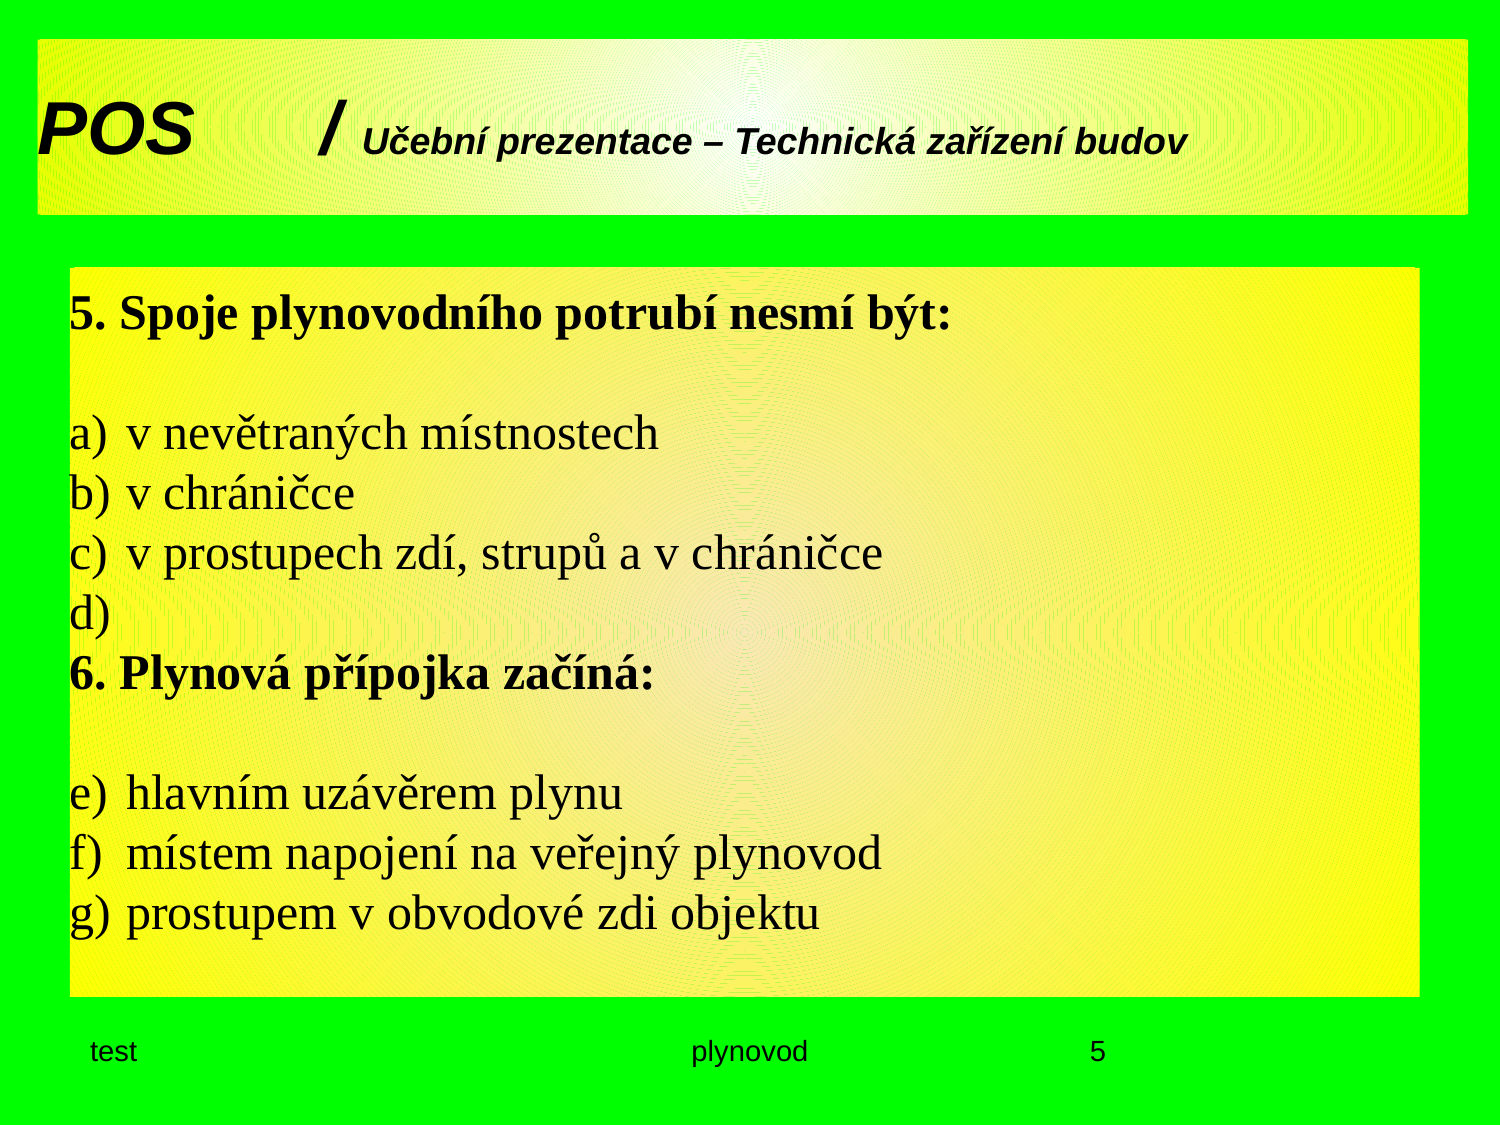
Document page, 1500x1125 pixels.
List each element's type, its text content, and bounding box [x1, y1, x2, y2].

text_box test [75, 1024, 426, 1103]
text_box POS / Učební prezentace – Technická zařízení budov [38, 40, 1468, 214]
text_box 5. Spoje plynovodního potrubí nesmí být: v nevětraných místnostech v chráničce v prostupech zdí, strupů a v chráničce 6. Plynová přípojka začíná: hlavním uzávěrem plynu místem napojení na veřejný plynovod prostupem v obvodové zdi objektu [69, 267, 1420, 997]
text_box [1074, 1024, 1426, 1103]
text_box plynovod [512, 1024, 988, 1103]
